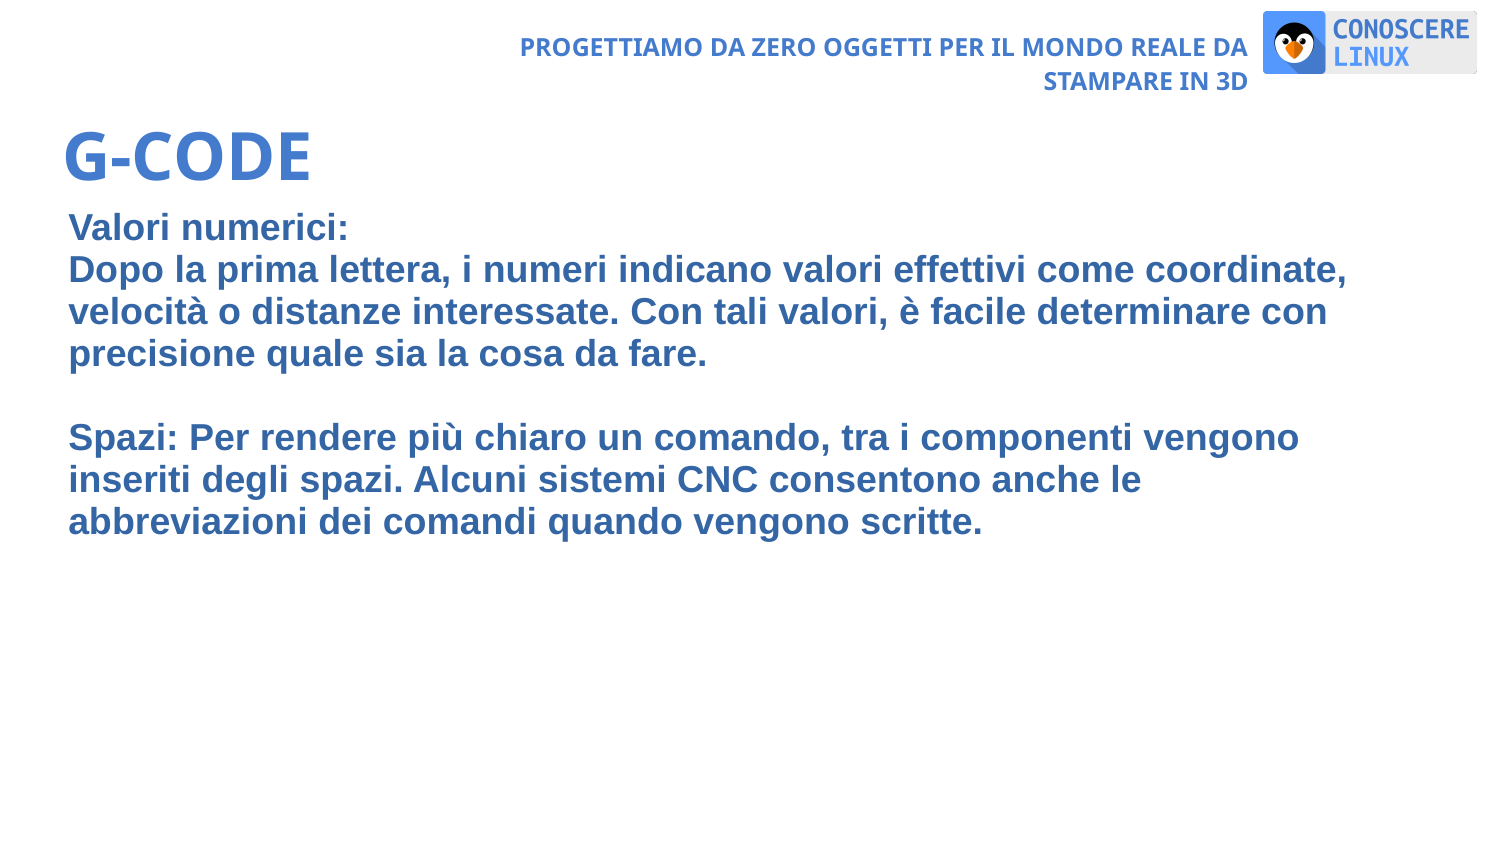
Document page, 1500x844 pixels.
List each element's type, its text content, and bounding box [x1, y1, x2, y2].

text_box PROGETTIAMO DA ZERO OGGETTI PER IL MONDO REALE DA STAMPARE IN 3D [437, 21, 1264, 91]
text_box Valori numerici: Dopo la prima lettera, i numeri indicano valori effettivi come coordinate, velocità o distanze interessate. Con tali valori, è facile determinare con precisione quale sia la cosa da fare. Spazi: Per rendere più chiaro un comando, tra i componenti vengono inseriti degli spazi. Alcuni sistemi CNC consentono anche le abbreviazioni dei comandi quando vengono scritte. [53, 199, 1388, 612]
picture [1263, 11, 1477, 74]
text_box G-CODE [47, 102, 1276, 189]
